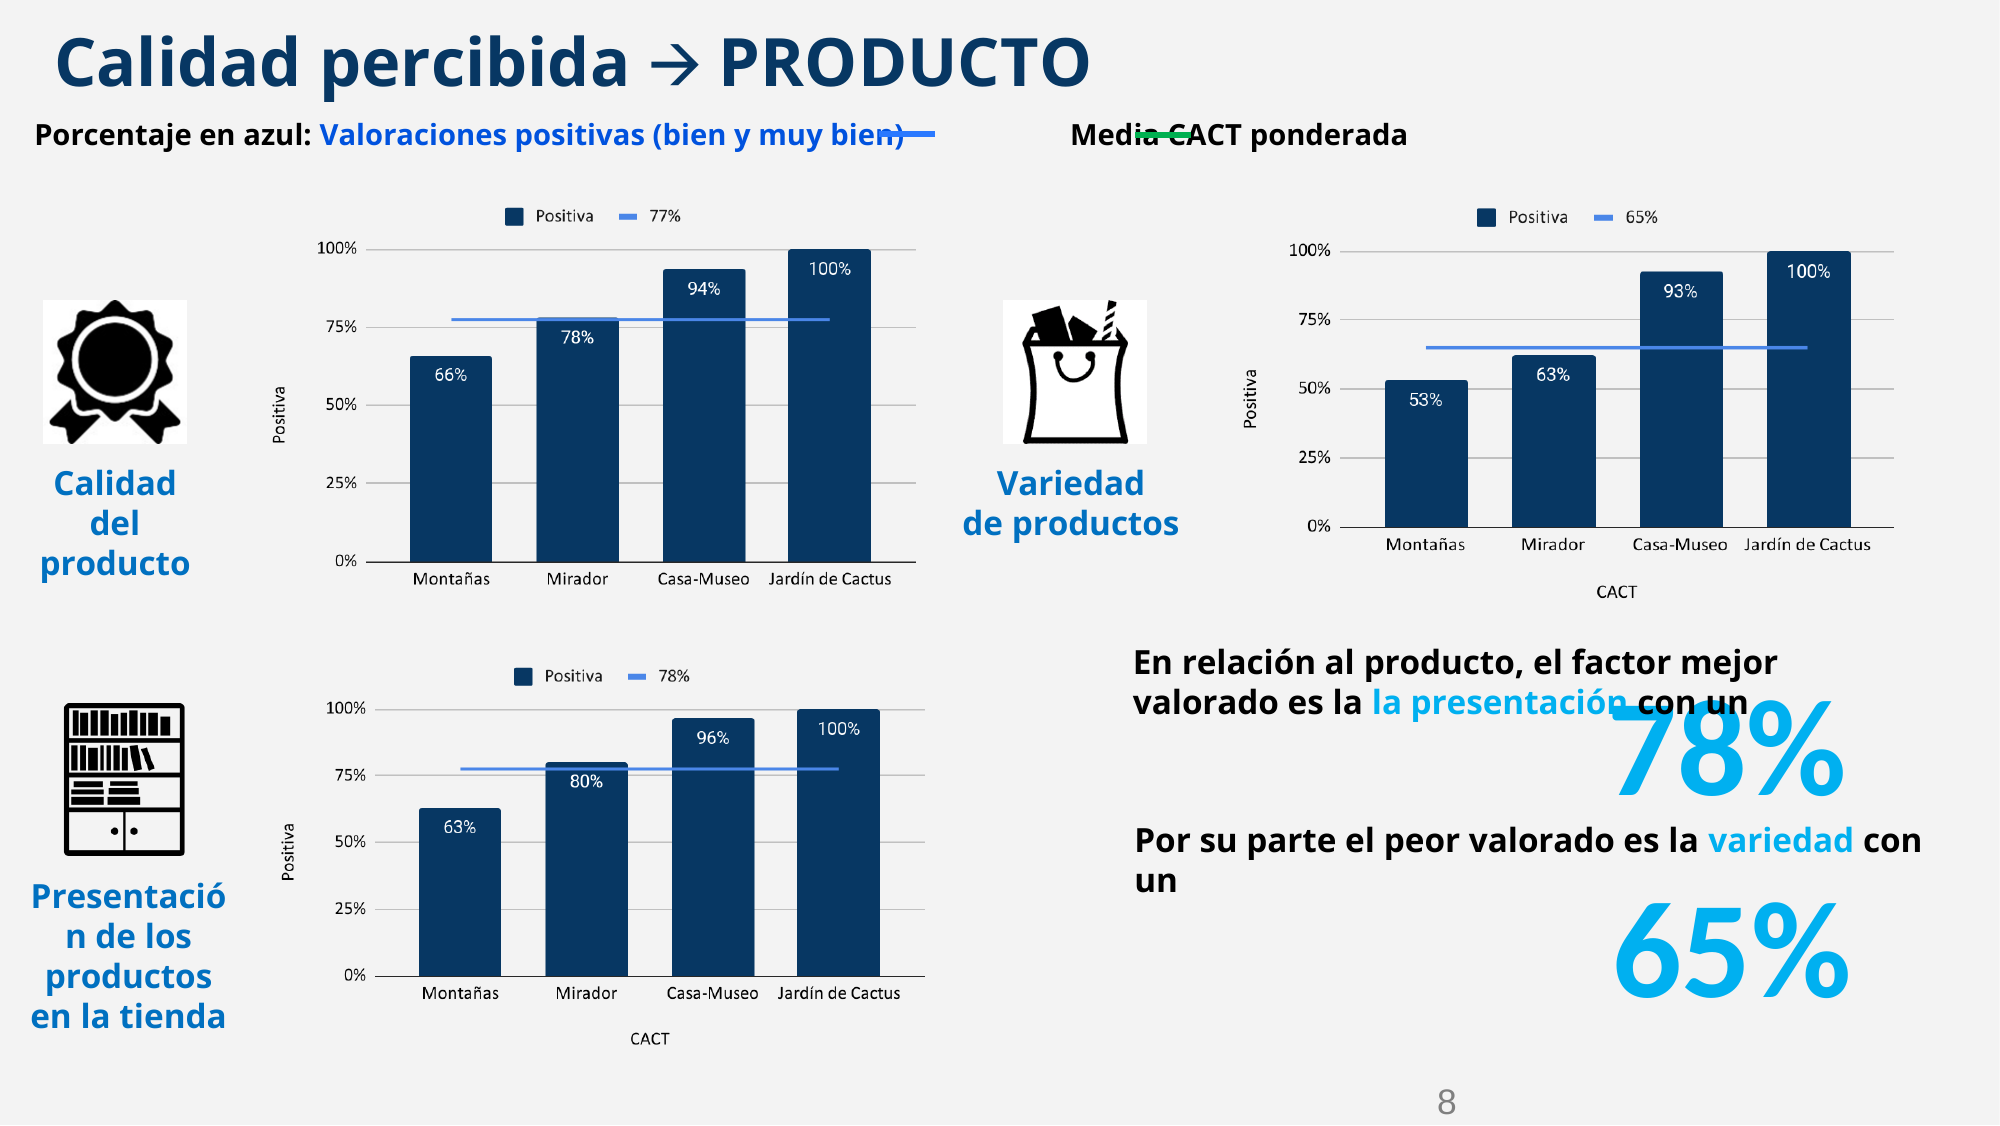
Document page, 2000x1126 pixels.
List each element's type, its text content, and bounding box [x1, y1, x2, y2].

picture [43, 300, 187, 444]
text_box Variedad de productos [936, 454, 1211, 551]
picture [1219, 186, 1915, 624]
text_box 65% [1597, 868, 1886, 1035]
picture [258, 646, 945, 1070]
picture [1003, 300, 1147, 444]
text_box Calidad percibida 🡪 PRODUCTO [54, 0, 1126, 109]
text_box Calidad del producto [0, 454, 233, 551]
picture [249, 186, 936, 610]
picture [47, 703, 201, 856]
text_box <número> [1419, 1069, 1886, 1126]
text_box Presentación de los productos en la tienda [7, 867, 250, 1045]
text_box Por su parte el peor valorado es la variedad con un [1119, 812, 1953, 868]
text_box 78% [1592, 730, 1882, 812]
text_box En relación al producto, el factor mejor valorado es la la presentación con un [1117, 633, 1924, 730]
text_box Porcentaje en azul: Valoraciones positivas (bien y muy bien) Media CACT ponderada [19, 109, 1988, 158]
